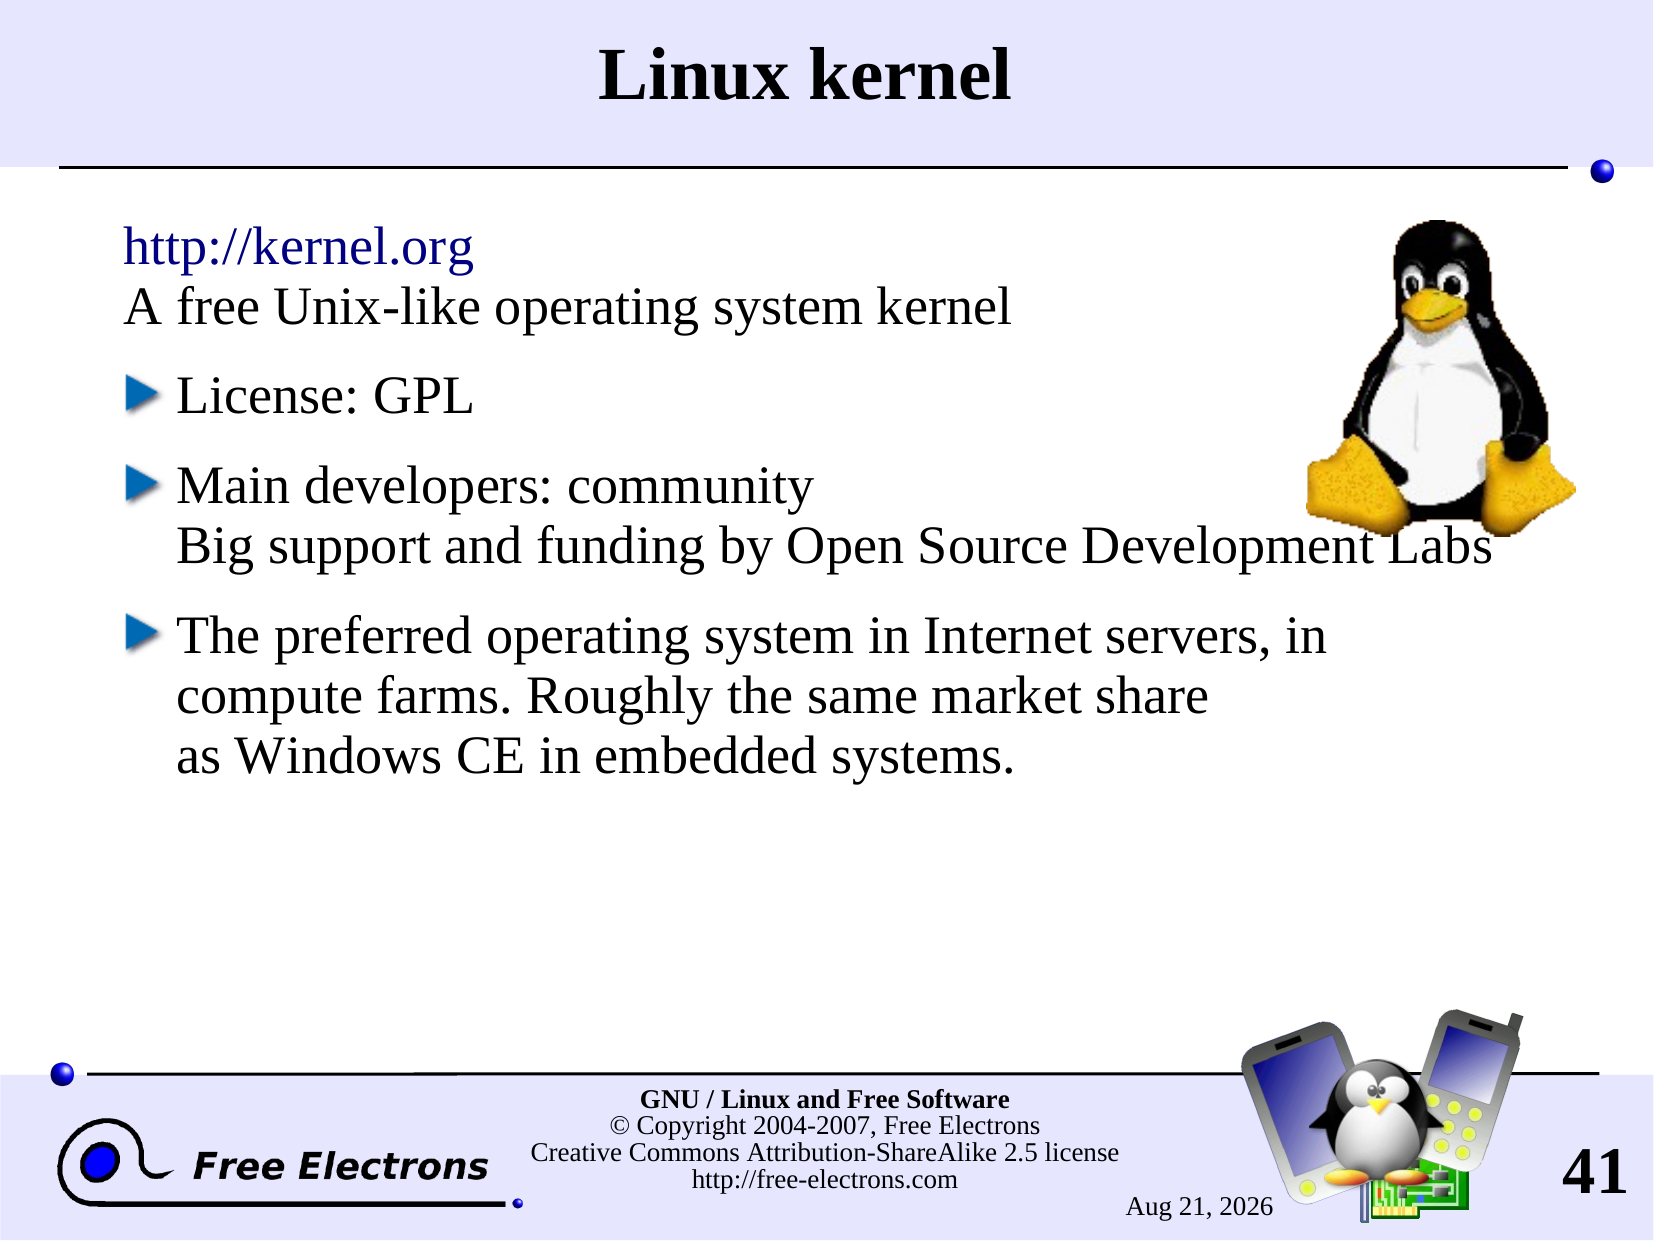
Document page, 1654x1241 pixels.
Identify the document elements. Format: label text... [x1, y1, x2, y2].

picture [1306, 220, 1576, 537]
picture [1231, 1007, 1538, 1241]
title Linux kernel [60, 25, 1551, 124]
picture [50, 1107, 527, 1216]
list http://kernel.org A free Unix-like operating system kernel License: GPL Main developers: community Big support and funding by Open Source Development Labs The preferred operating system in Internet servers, in compute farms. Roughly the same market share as Windows CE in embedded systems. [105, 216, 1518, 1066]
